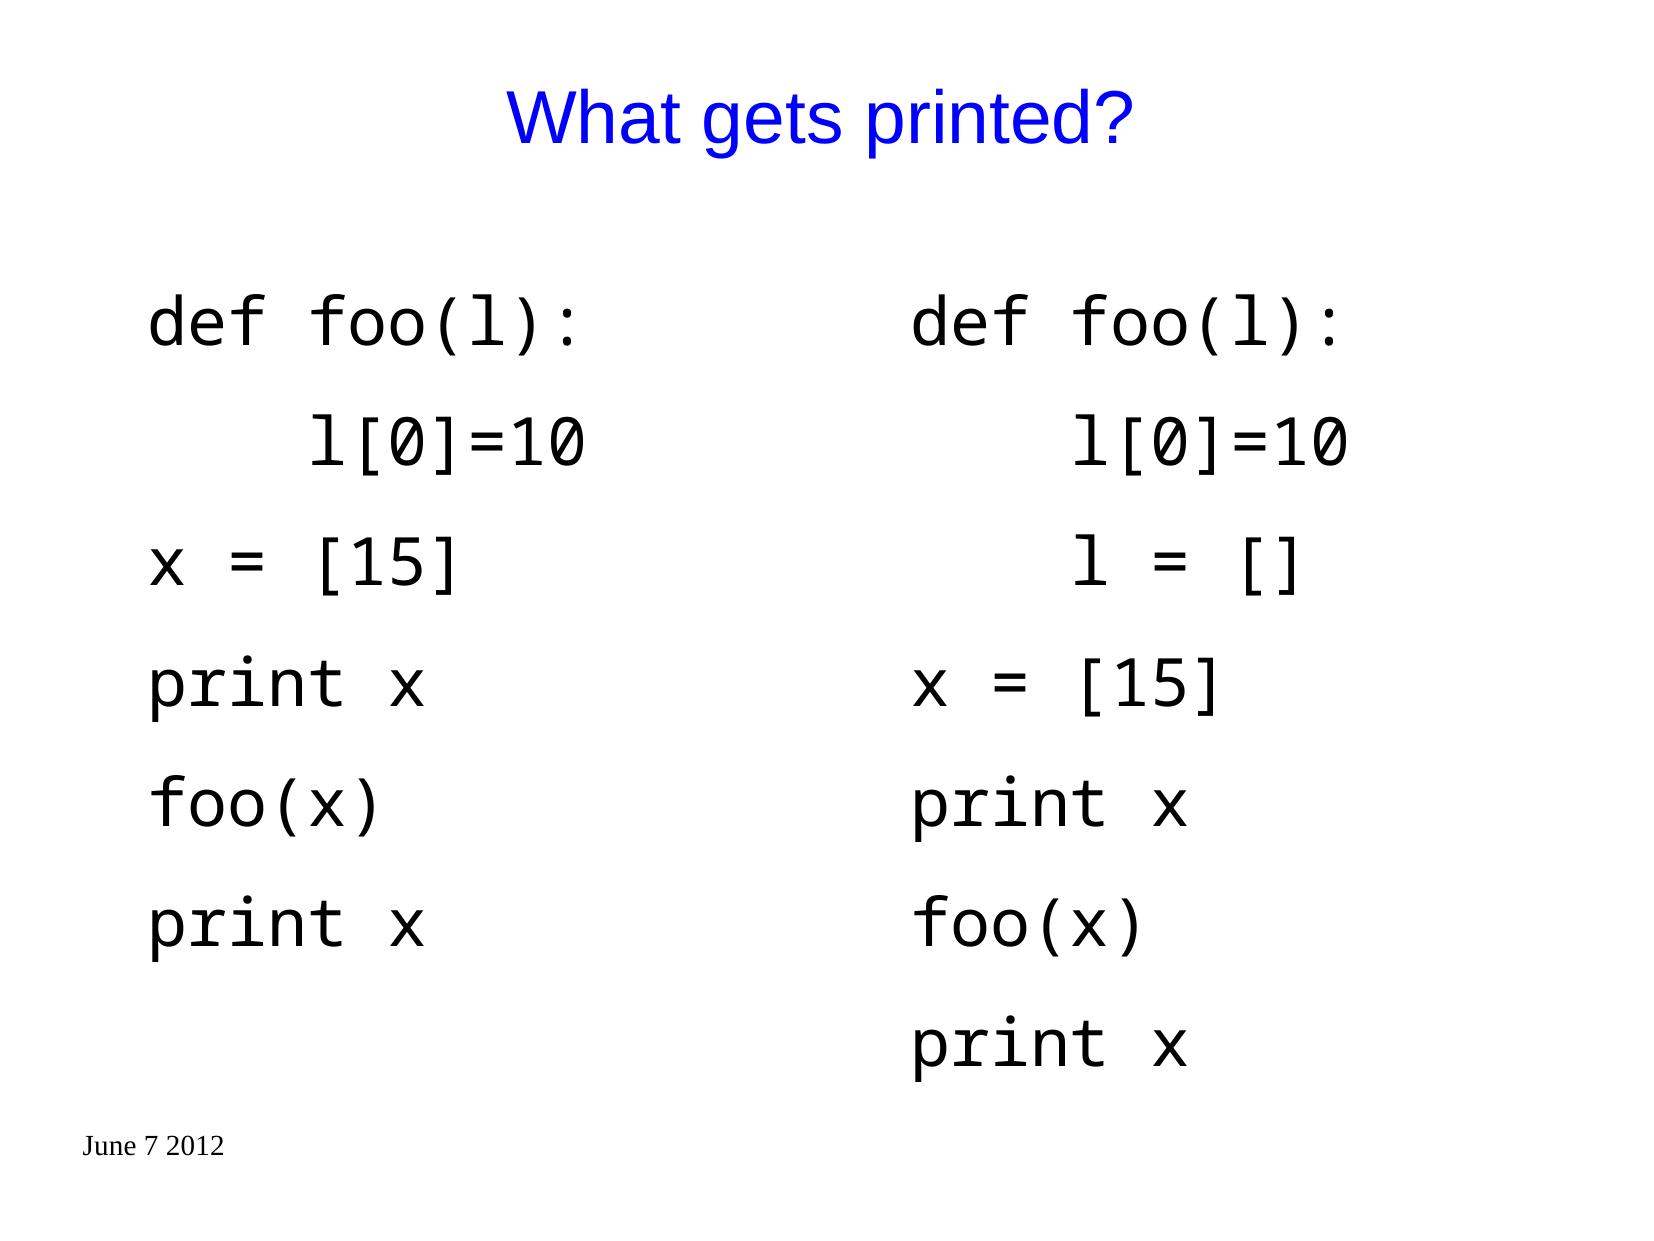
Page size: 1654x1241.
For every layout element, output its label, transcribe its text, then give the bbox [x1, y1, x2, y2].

title What gets printed? [76, 58, 1565, 178]
list def foo(l): l[0]=10 x = [15] print x foo(x) print x [76, 274, 803, 822]
list def foo(l): l[0]=10 l = [] x = [15] print x foo(x) print x [839, 274, 1566, 919]
